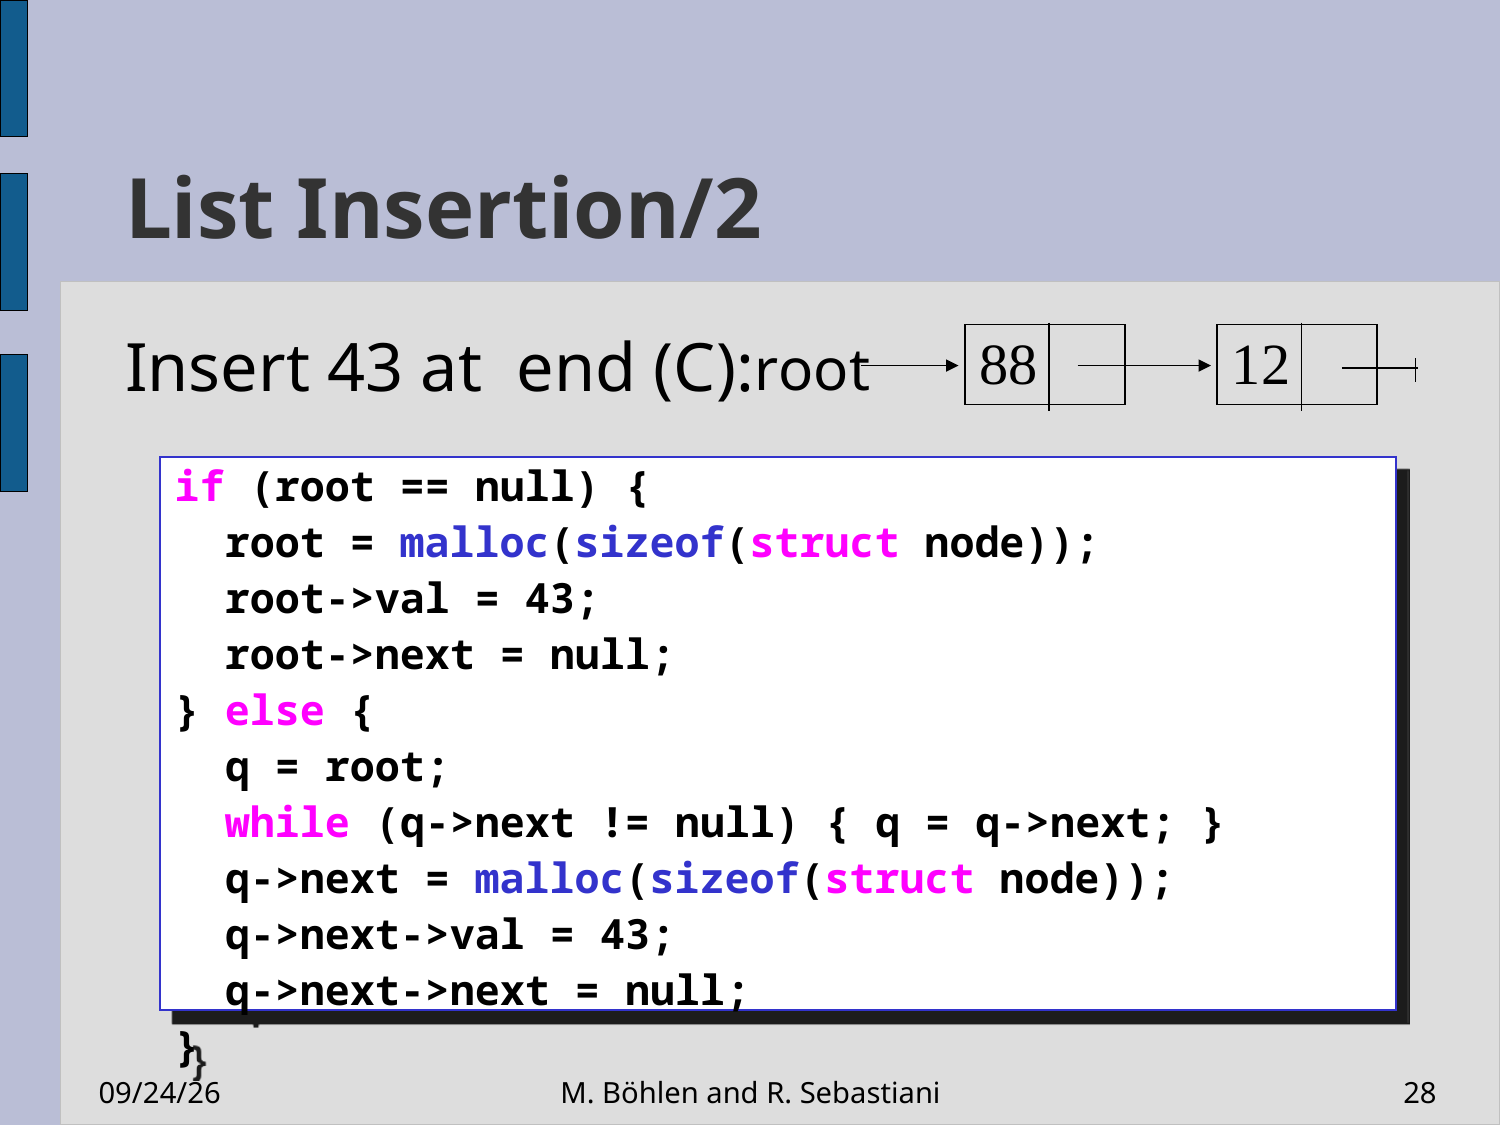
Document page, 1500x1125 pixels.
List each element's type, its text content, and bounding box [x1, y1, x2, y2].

text_box 12 [1302, 324, 1377, 405]
text_box if (root == null) { root = malloc(sizeof(struct node)); root->val = 43; root->next = null; } else { q = root; while (q->next != null) { q = q->next; } q->next = malloc(sizeof(struct node)); q->next->val = 43; q->next->next = null; } [159, 457, 1396, 1011]
text_box 88 [1050, 324, 1125, 405]
text_box root [739, 320, 886, 416]
list Insert 43 at end (C): [110, 312, 1392, 1037]
text_box 88 [965, 324, 1048, 405]
text_box 12 [1217, 324, 1301, 405]
title List Insertion/2 [110, 67, 1392, 271]
